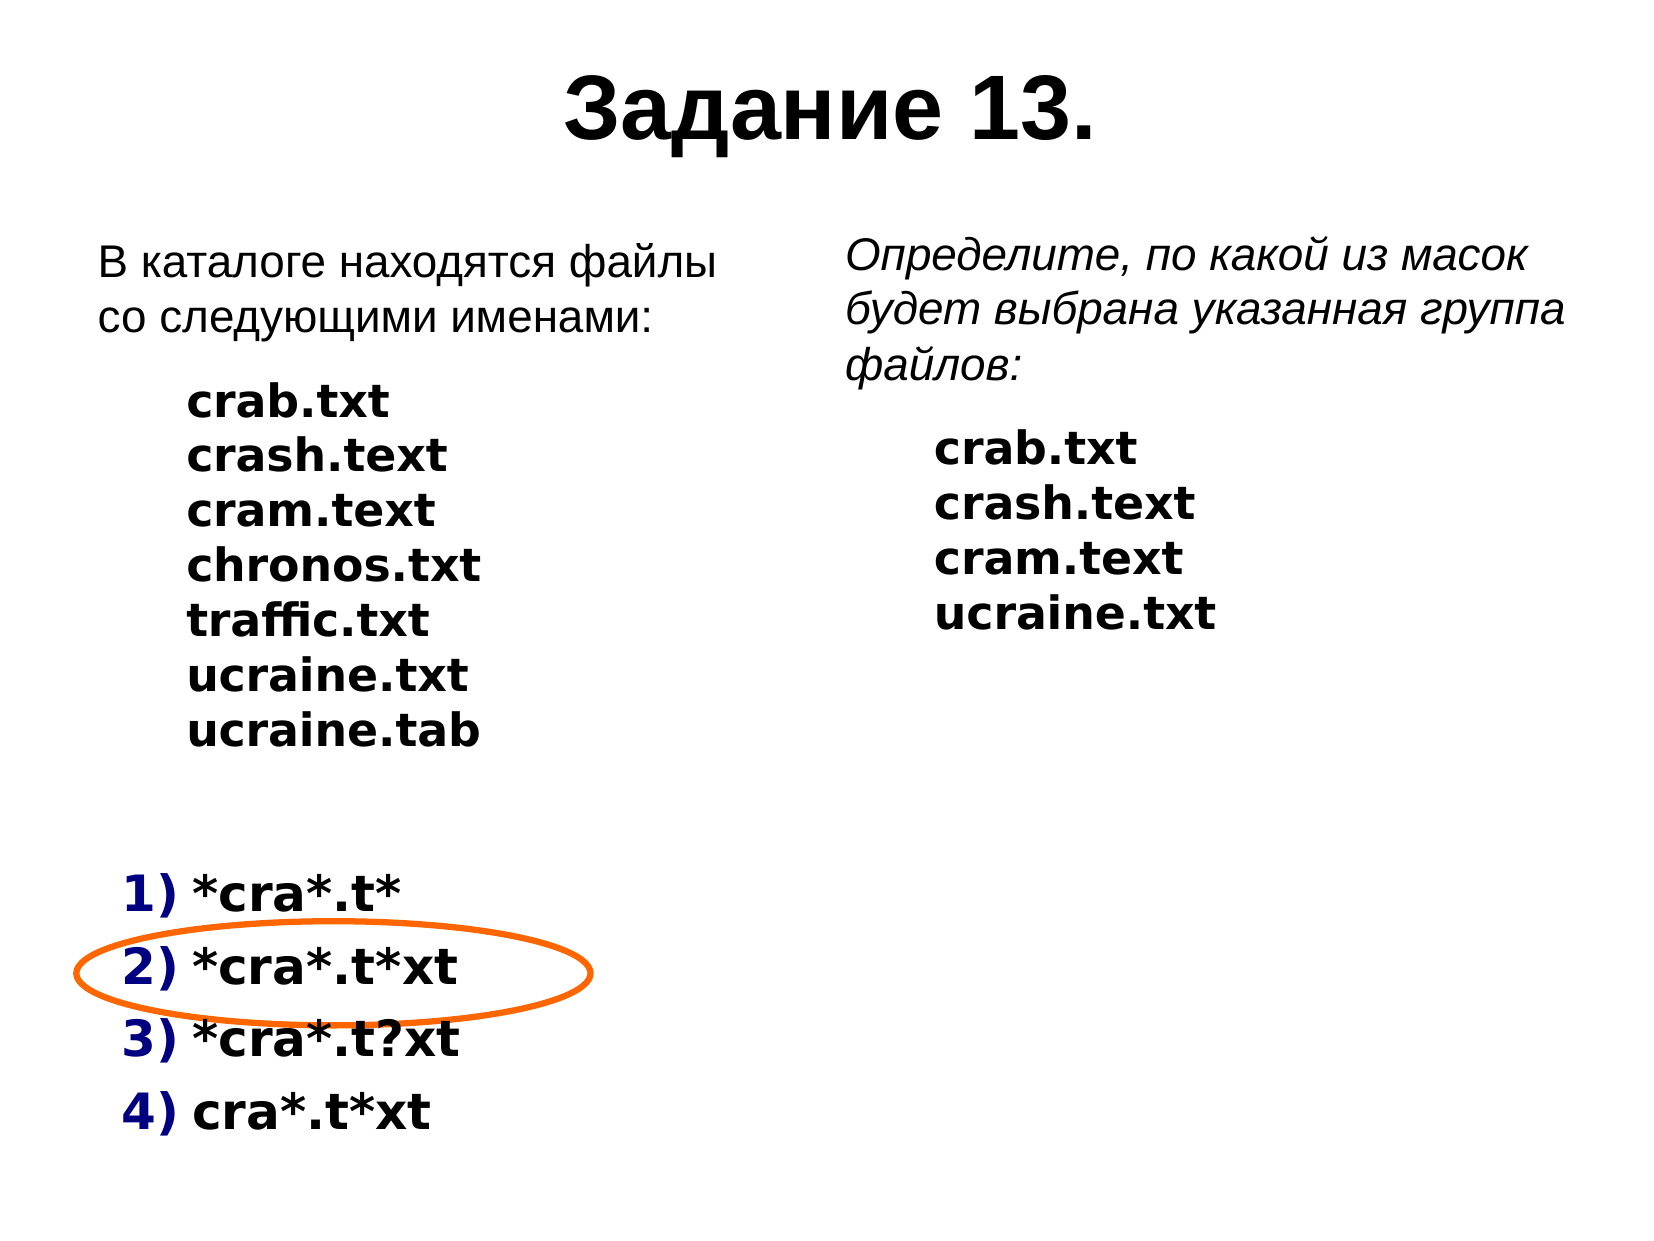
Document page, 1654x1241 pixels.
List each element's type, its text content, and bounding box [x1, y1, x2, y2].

list Определите, по какой из масок будет выбрана указанная группа файлов: crab.txt crash.text cram.text ucraine.txt [845, 224, 1572, 1010]
list *cra*.t* *cra*.t*xt *cra*.t?xt cra*.t*xt [76, 861, 804, 1170]
title Задание 13. [82, 40, 1571, 266]
list В каталоге находятся файлы со следующими именами: crab.txt crash.text cram.text chronos.txt traffic.txt ucraine.txt ucraine.tab [82, 224, 792, 780]
